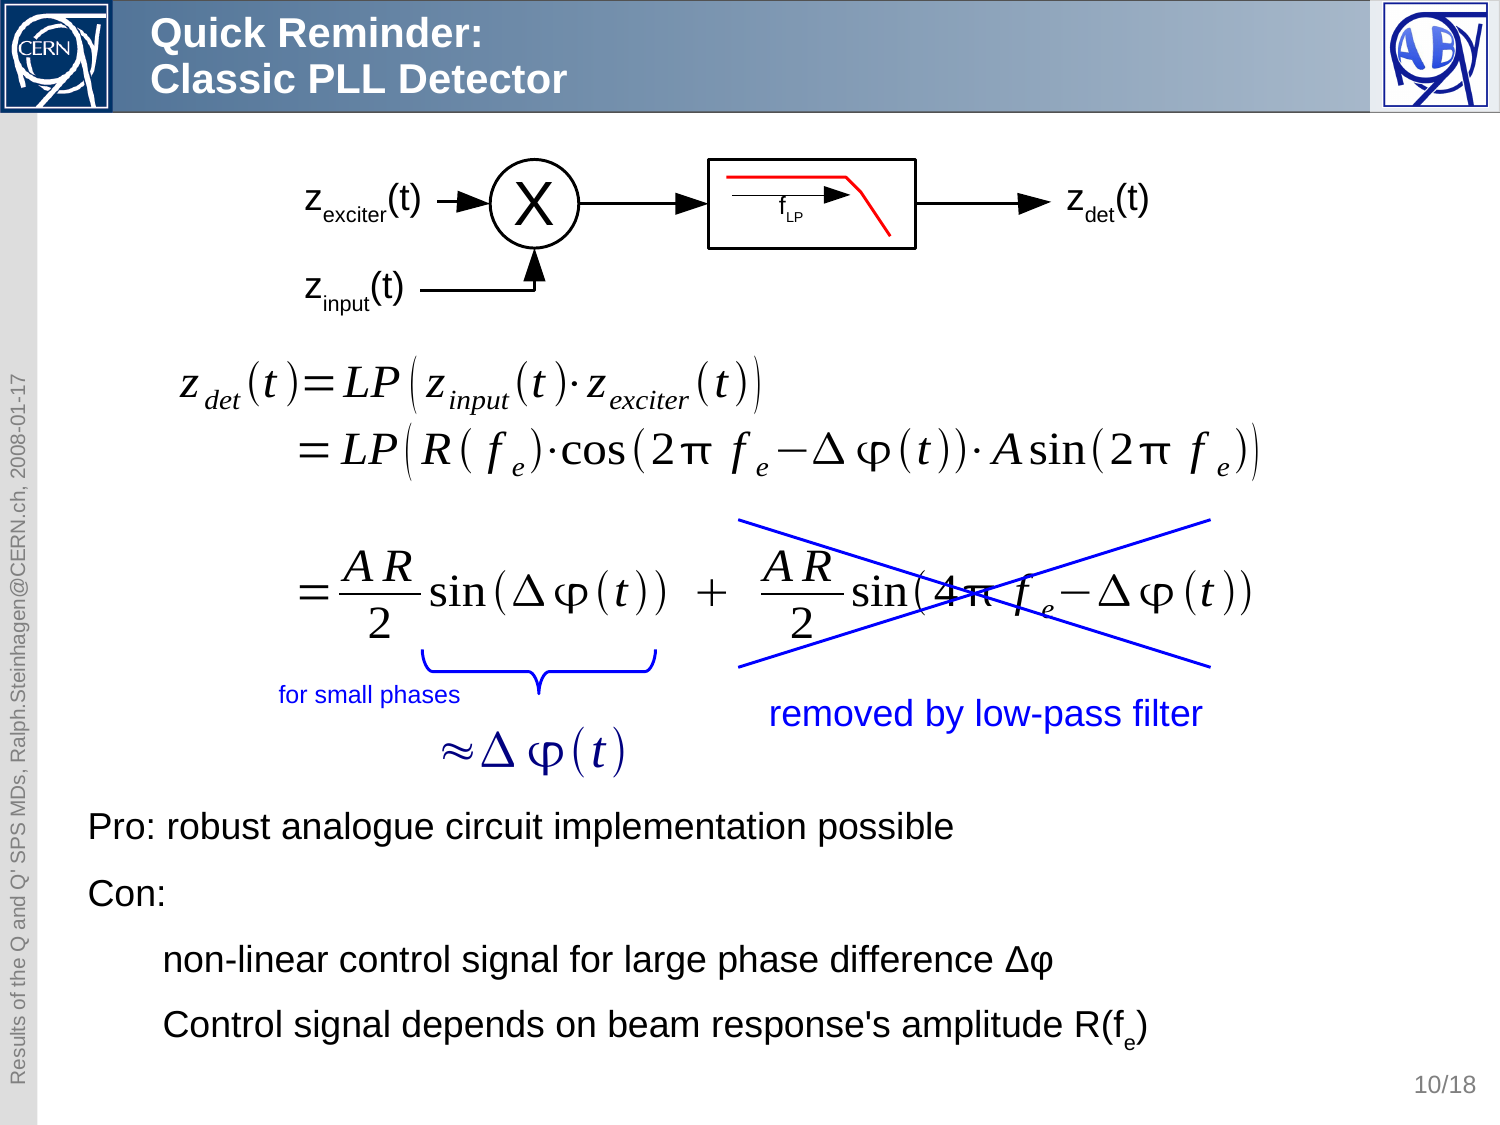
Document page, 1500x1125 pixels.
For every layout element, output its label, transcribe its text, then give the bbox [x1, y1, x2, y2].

chart [421, 721, 641, 781]
text_box removed by low-pass filter [753, 685, 1219, 742]
picture [1382, 1, 1489, 108]
chart [802, 596, 1147, 650]
title Quick Reminder: Classic PLL Detector [150, 7, 1201, 106]
text_box for small phases [263, 673, 473, 717]
text_box zinput(t) [289, 257, 420, 324]
picture [0, 0, 113, 113]
text_box zexciter(t) [289, 168, 437, 235]
text_box zdet(t) [1051, 168, 1165, 235]
chart [165, 354, 1272, 650]
text_box X [490, 159, 579, 249]
list Pro: robust analogue circuit implementation possible Con: non-linear control signal for large phase difference Δφ Control signal depends on beam response's amplitude R(fe) [87, 137, 1438, 1055]
